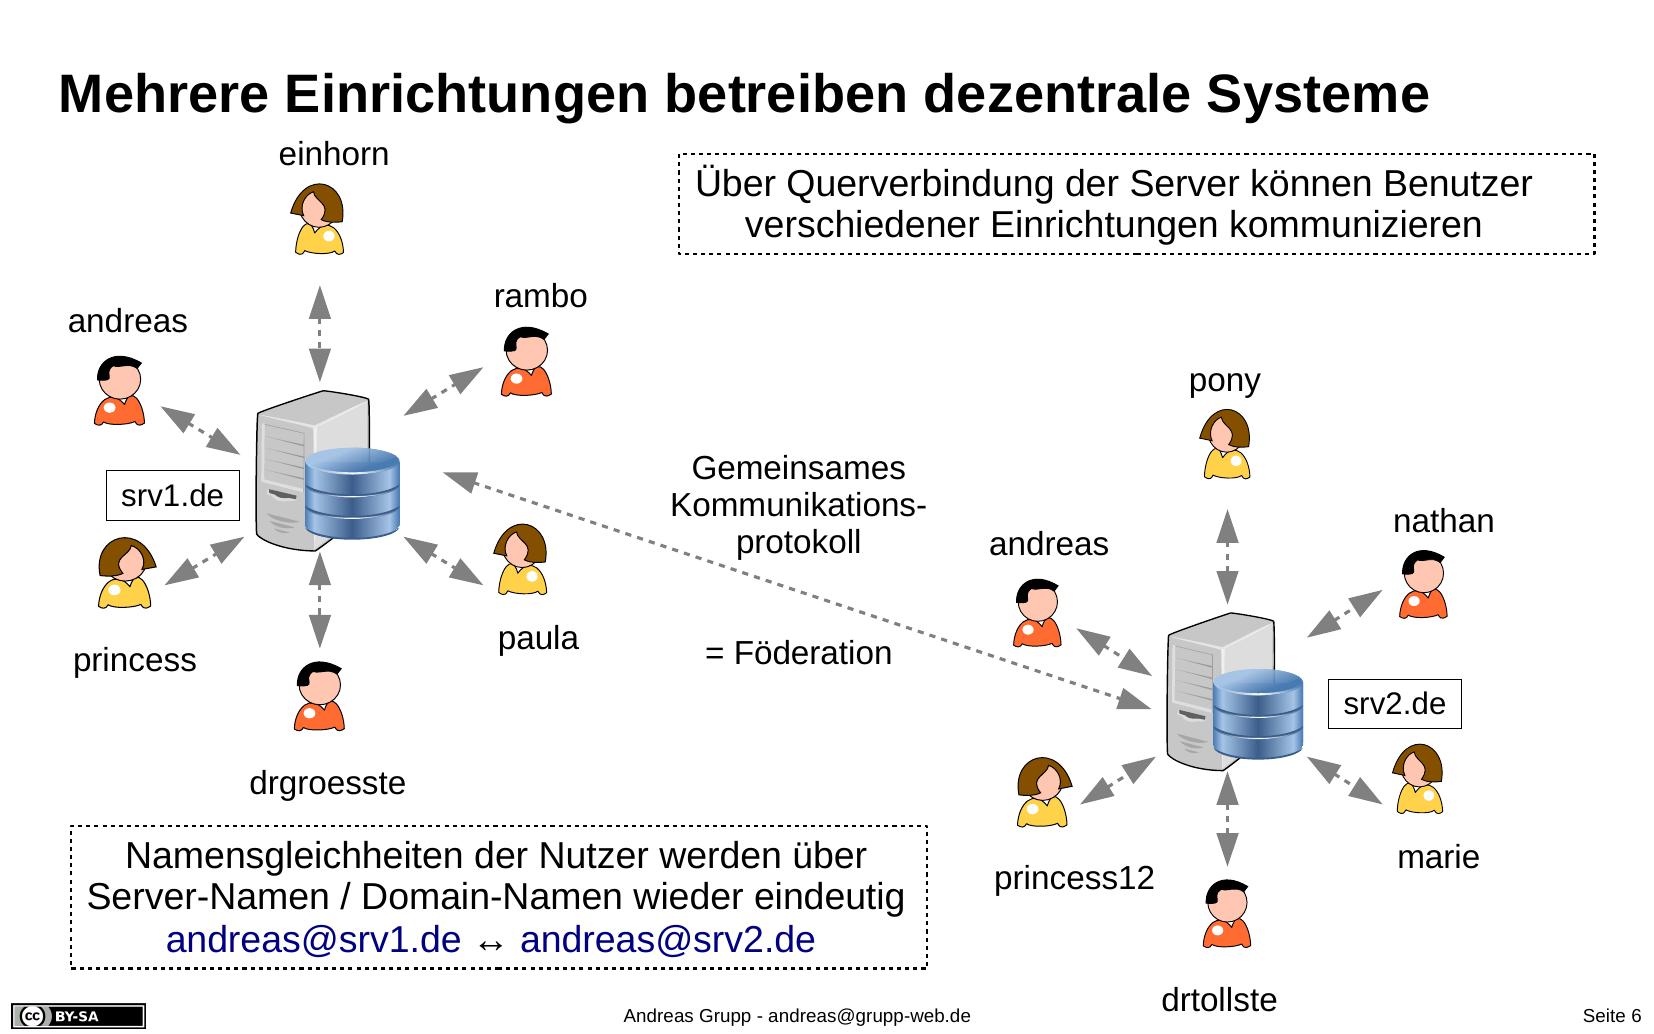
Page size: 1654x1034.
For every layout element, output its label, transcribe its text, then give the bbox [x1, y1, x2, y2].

text_box andreas [980, 518, 1125, 575]
text_box drtollste [1146, 973, 1293, 1030]
picture [1382, 734, 1459, 830]
text_box princess12 [979, 852, 1170, 908]
text_box Über Querverbindung der Server können Benutzer verschiedener Einrichtungen kommunizieren [679, 153, 1595, 255]
text_box andreas [53, 294, 203, 347]
text_box nathan [1378, 494, 1510, 551]
picture [80, 527, 168, 633]
picture [277, 653, 361, 757]
picture [11, 1003, 146, 1029]
picture [1166, 612, 1304, 772]
picture [77, 347, 161, 455]
title Mehrere Einrichtungen betreiben dezentrale Systeme [59, 24, 1625, 165]
picture [1187, 871, 1266, 973]
text_box drgroesste [234, 757, 422, 810]
picture [484, 323, 568, 426]
picture [997, 575, 1077, 677]
picture [1000, 747, 1084, 852]
text_box pony [1174, 354, 1277, 411]
picture [255, 390, 400, 552]
text_box princess [58, 633, 212, 686]
text_box einhorn [263, 127, 405, 180]
text_box Gemeinsames Kommunikations- protokoll = Föderation [654, 440, 980, 680]
text_box srv1.de [106, 470, 239, 521]
text_box marie [1382, 830, 1496, 887]
text_box Namensgleichheiten der Nutzer werden über Server-Namen / Domain-Namen wieder eindeutig andreas@srv1.de ↔ andreas@srv2.de [70, 825, 928, 969]
text_box paula [483, 612, 595, 664]
picture [280, 180, 360, 286]
text_box rambo [478, 270, 603, 323]
picture [1383, 551, 1463, 648]
text_box srv2.de [1328, 679, 1461, 729]
picture [1189, 411, 1266, 510]
picture [483, 513, 563, 612]
